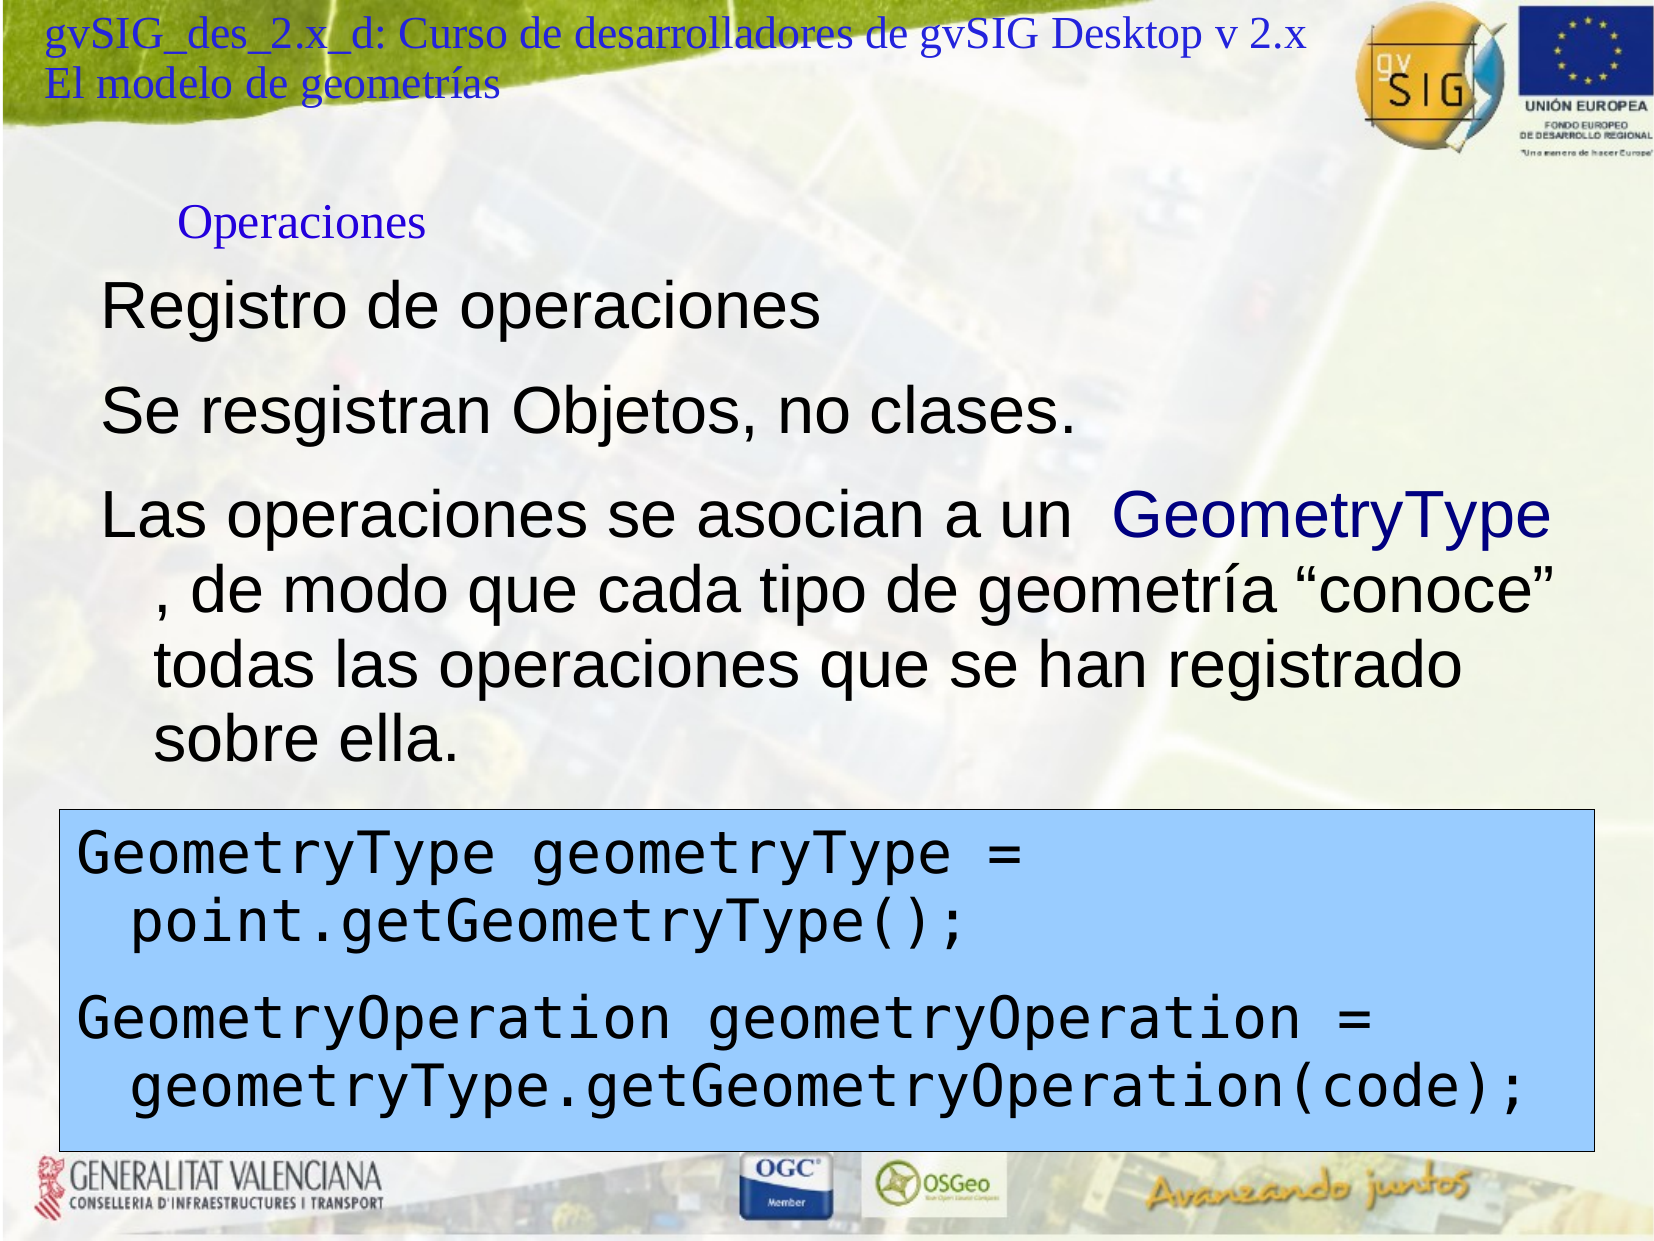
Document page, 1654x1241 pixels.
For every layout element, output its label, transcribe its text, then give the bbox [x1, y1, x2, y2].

text_box [59, 809, 1595, 1152]
title Operaciones [177, 95, 1329, 347]
list GeometryType geometryType = point.getGeometryType(); GeometryOperation geometryOperation = geometryType.getGeometryOperation(code); [59, 819, 1548, 1241]
list Registro de operaciones Se resgistran Objetos, no clases. Las operaciones se asocian a un GeometryType, de modo que cada tipo de geometría “conoce” todas las operaciones que se han registrado sobre ella. [82, 268, 1571, 777]
picture [2, 0, 1654, 1241]
